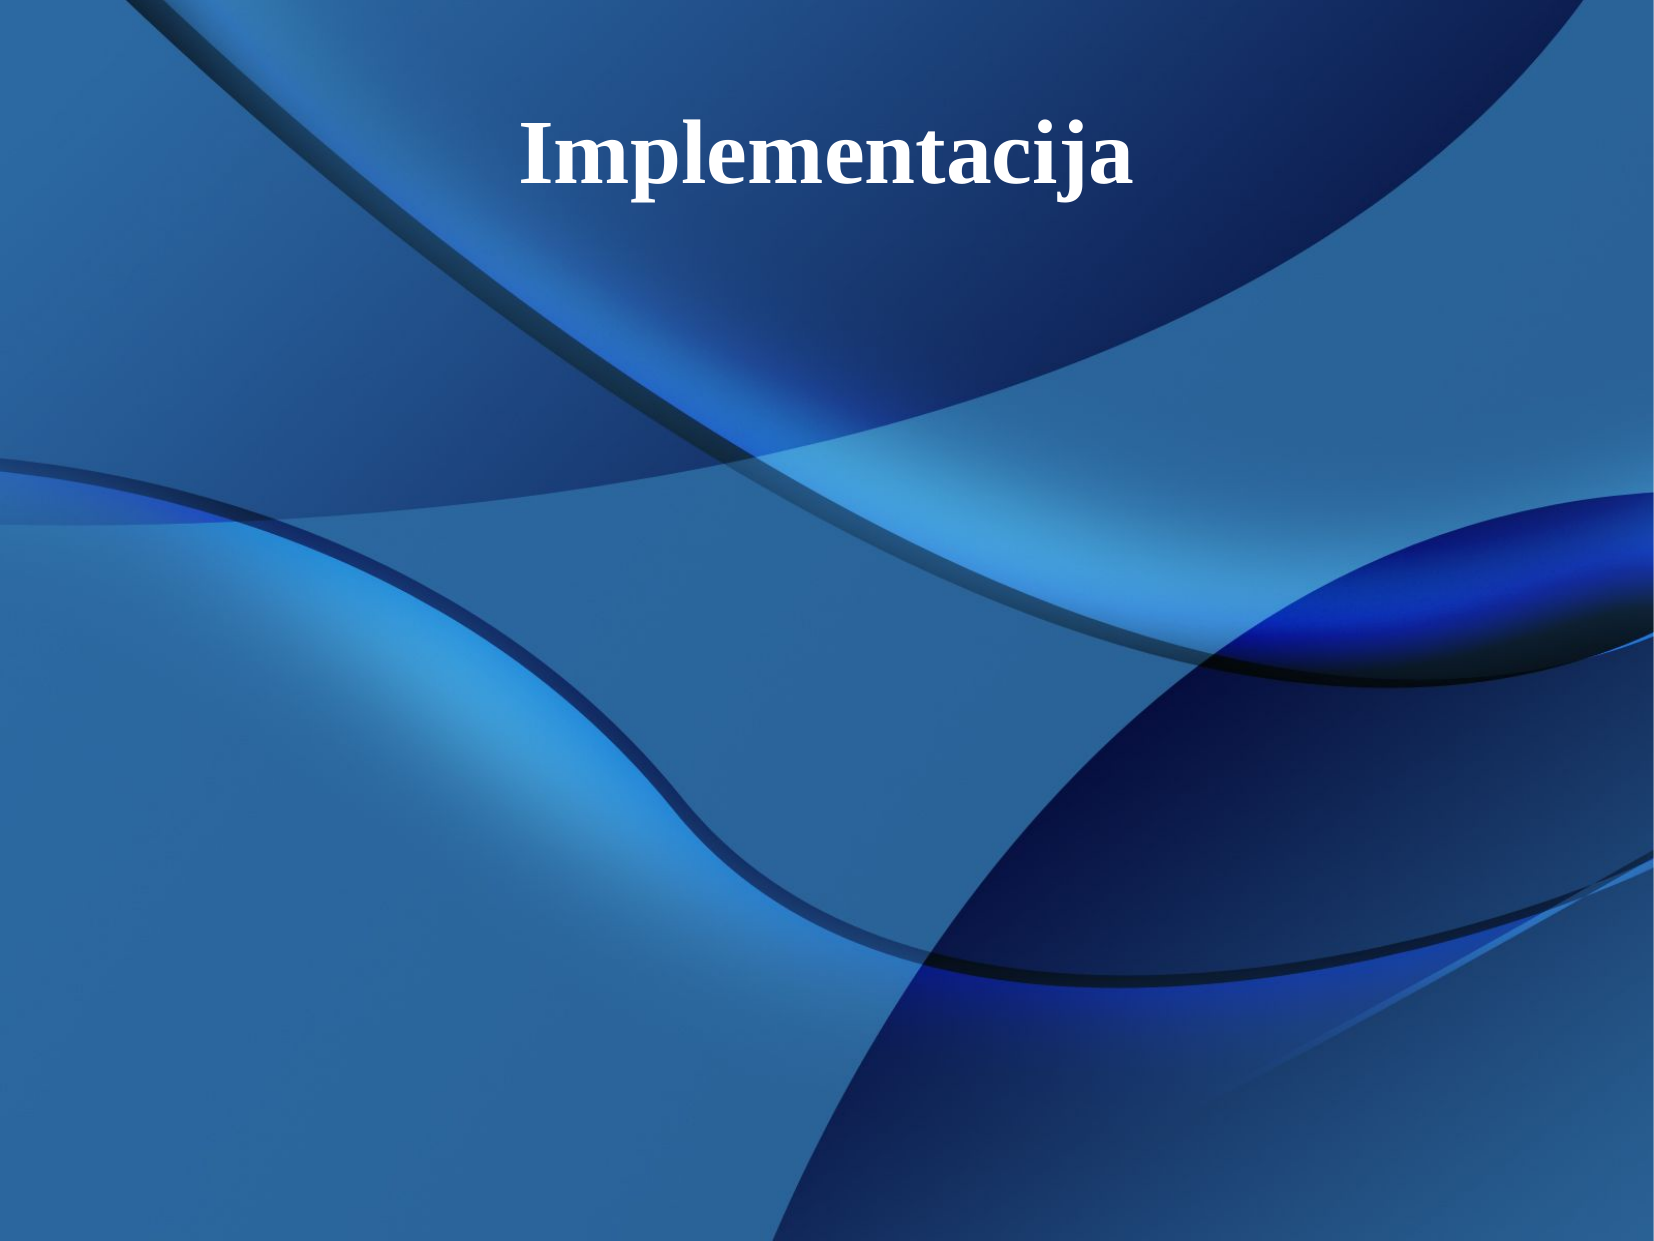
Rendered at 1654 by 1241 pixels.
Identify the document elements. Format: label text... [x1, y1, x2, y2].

title Implementacija [82, 49, 1571, 257]
picture [0, 0, 1654, 1241]
